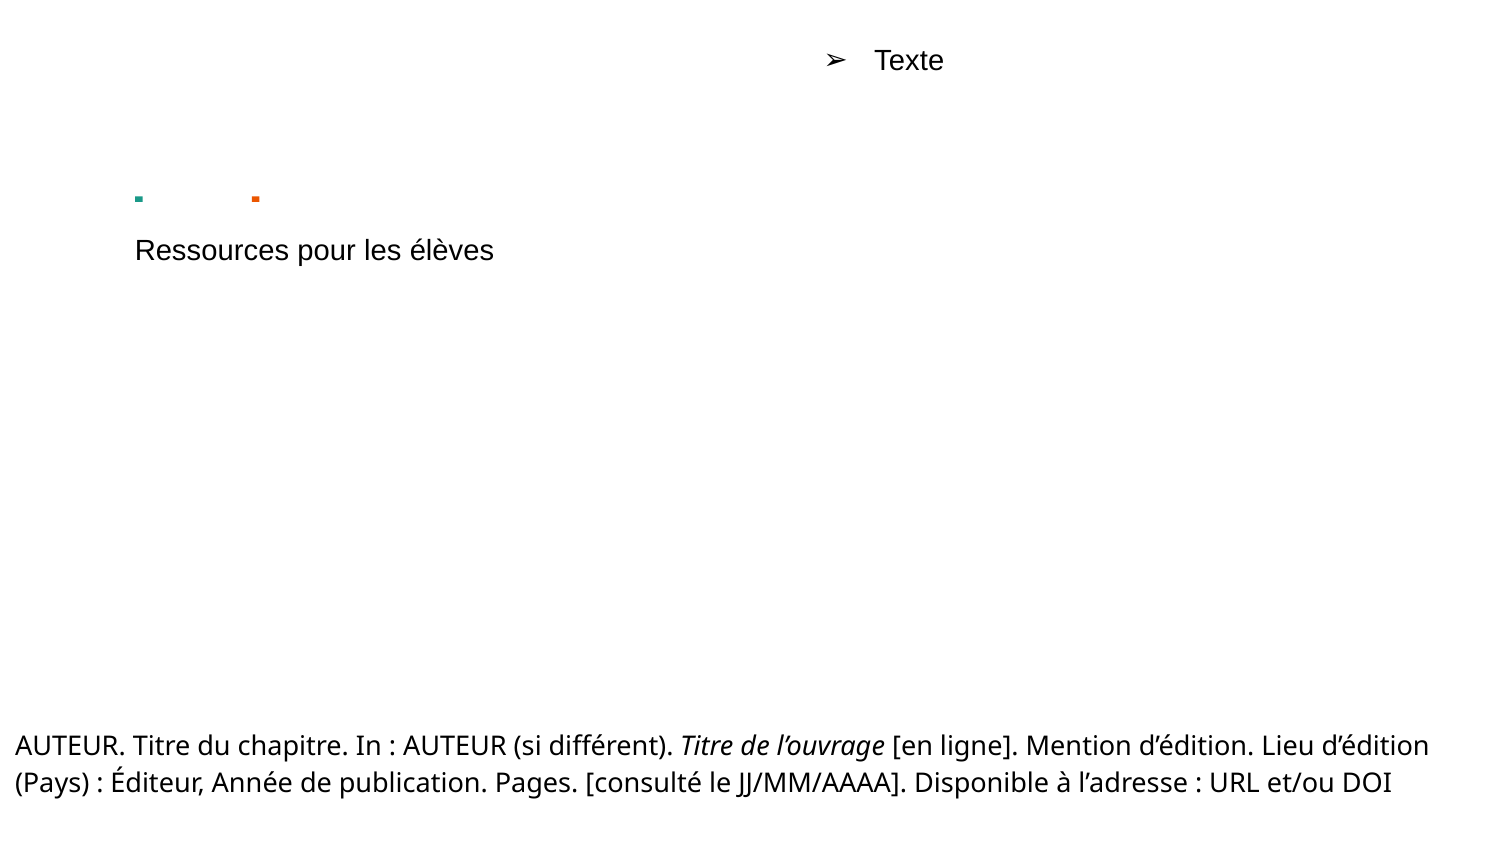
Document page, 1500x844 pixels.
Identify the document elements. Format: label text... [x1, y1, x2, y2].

text_box AUTEUR. Titre du chapitre. In : AUTEUR (si différent). Titre de l’ouvrage [en ligne]. Mention d’édition. Lieu d’édition (Pays) : Éditeur, Année de publication. Pages. [consulté le JJ/MM/AAAA]. Disponible à l’adresse : URL et/ou DOI [0, 708, 1500, 814]
title Ressources pour les élèves [119, 216, 662, 494]
list Texte [784, 26, 1472, 708]
